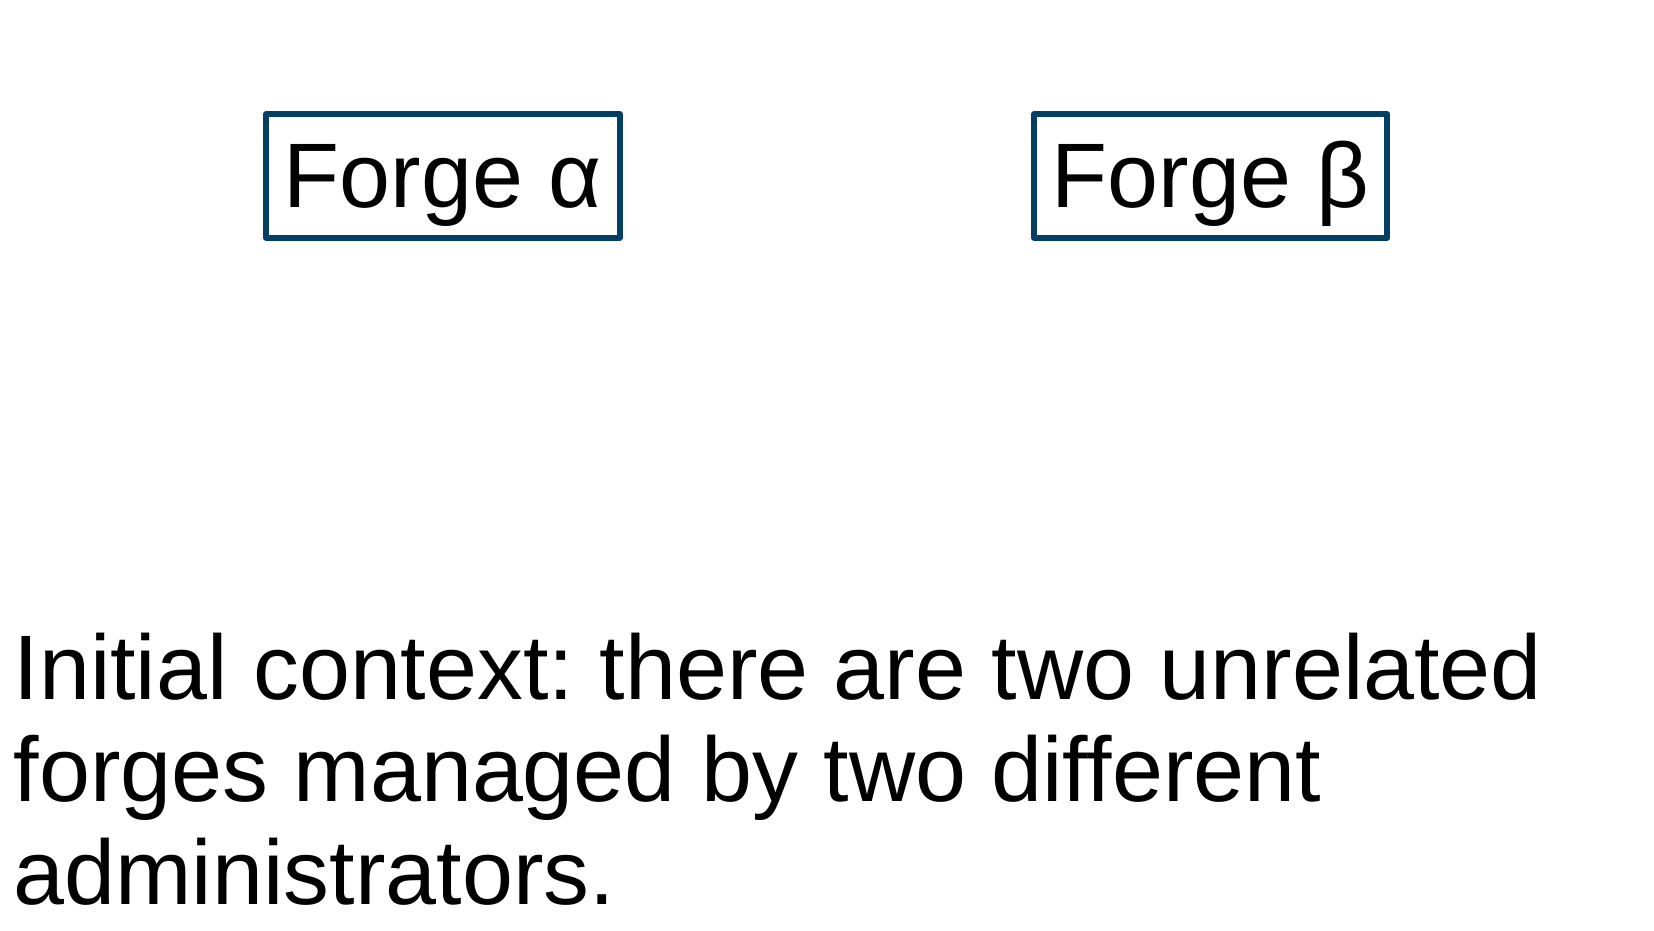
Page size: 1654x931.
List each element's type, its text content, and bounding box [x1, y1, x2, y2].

text_box Forge β [1033, 114, 1388, 238]
title Initial context: there are two unrelated forges managed by two different administrators. [13, 616, 1589, 925]
text_box Forge α [266, 114, 620, 238]
